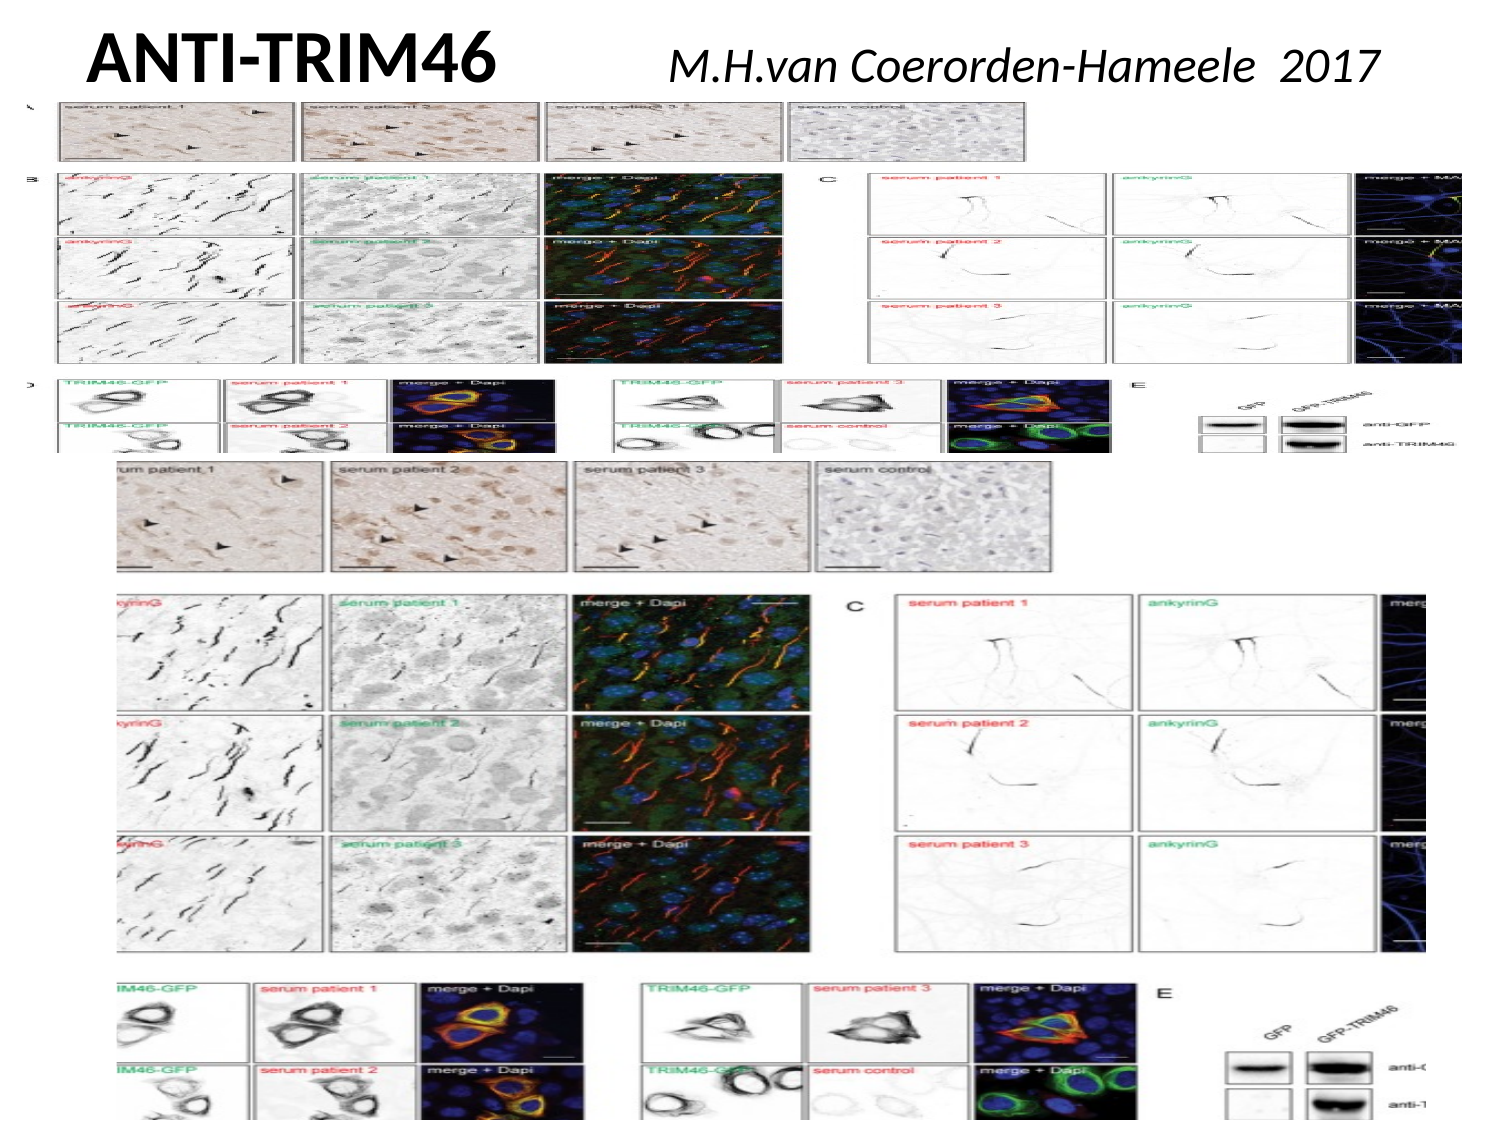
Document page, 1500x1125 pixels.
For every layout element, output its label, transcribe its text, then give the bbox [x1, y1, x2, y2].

text_box ANTI-TRIM46 M.H.van Coerorden-Hameele 2017 [71, 0, 1415, 107]
picture [116, 461, 1426, 1120]
picture [26, 102, 1462, 453]
